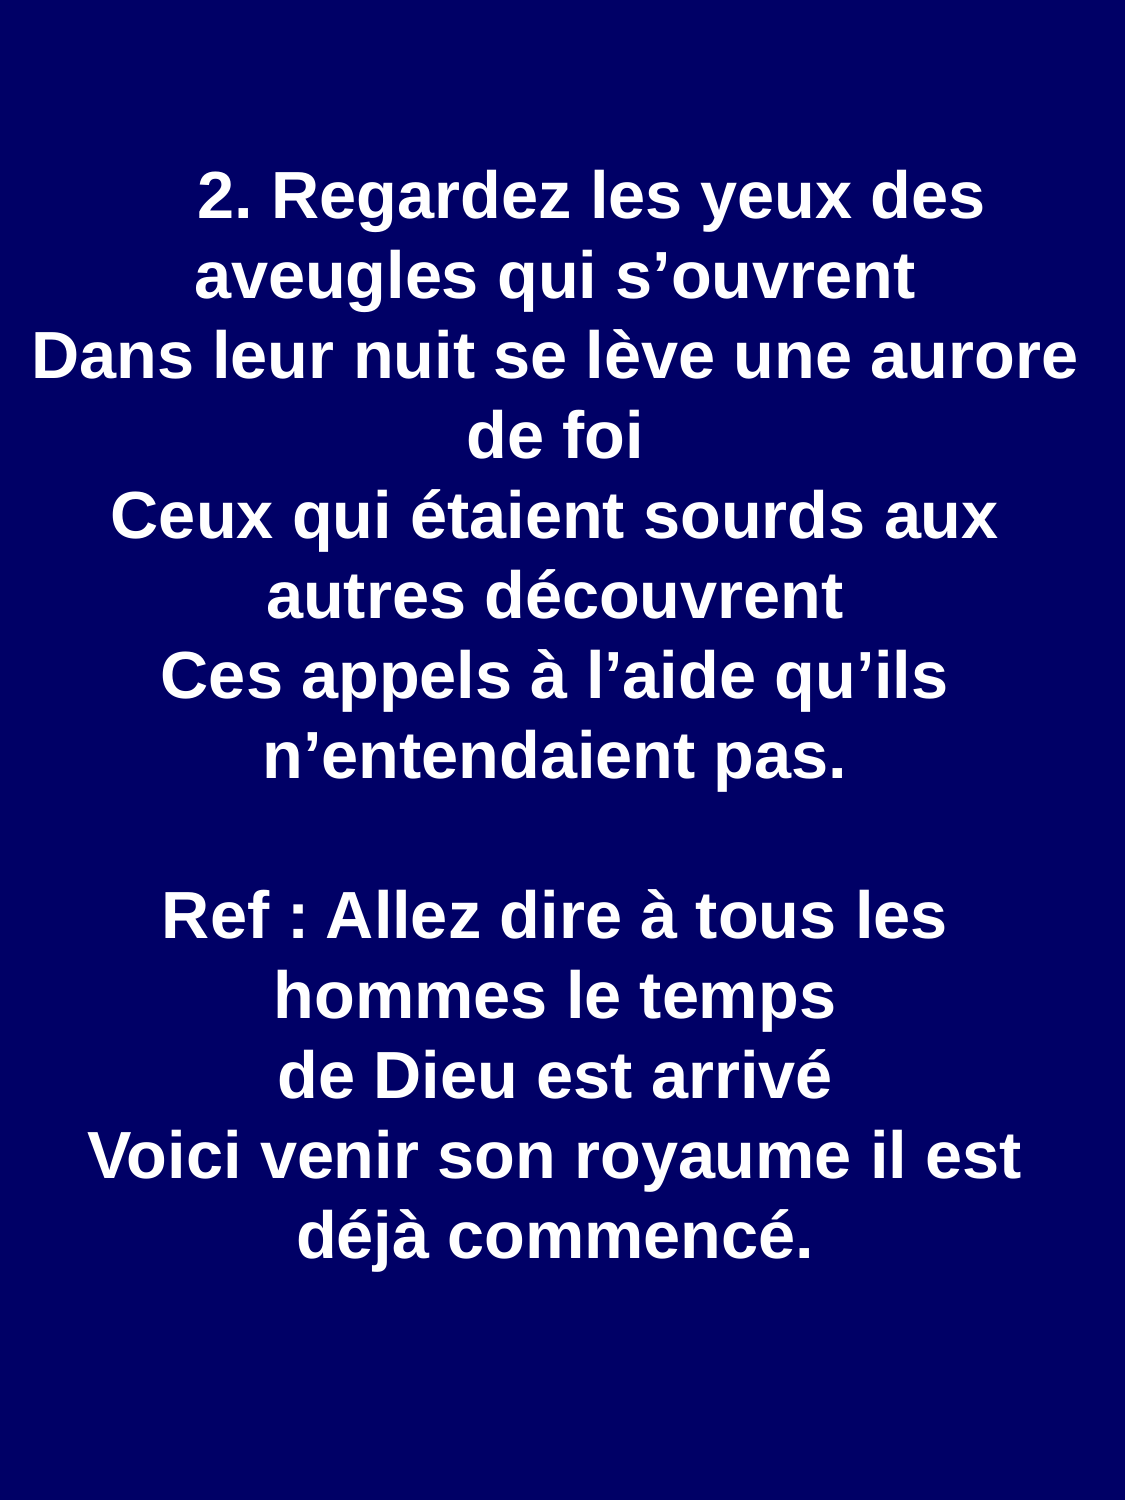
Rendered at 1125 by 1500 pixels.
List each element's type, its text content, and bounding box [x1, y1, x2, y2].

text_box 2. Regardez les yeux des aveugles qui s’ouvrent Dans leur nuit se lève une aurore de foi Ceux qui étaient sourds aux autres découvrent Ces appels à l’aide qu’ils n’entendaient pas. Ref : Allez dire à tous les hommes le temps de Dieu est arrivé Voici venir son royaume il est déjà commencé. [11, 0, 1099, 1489]
